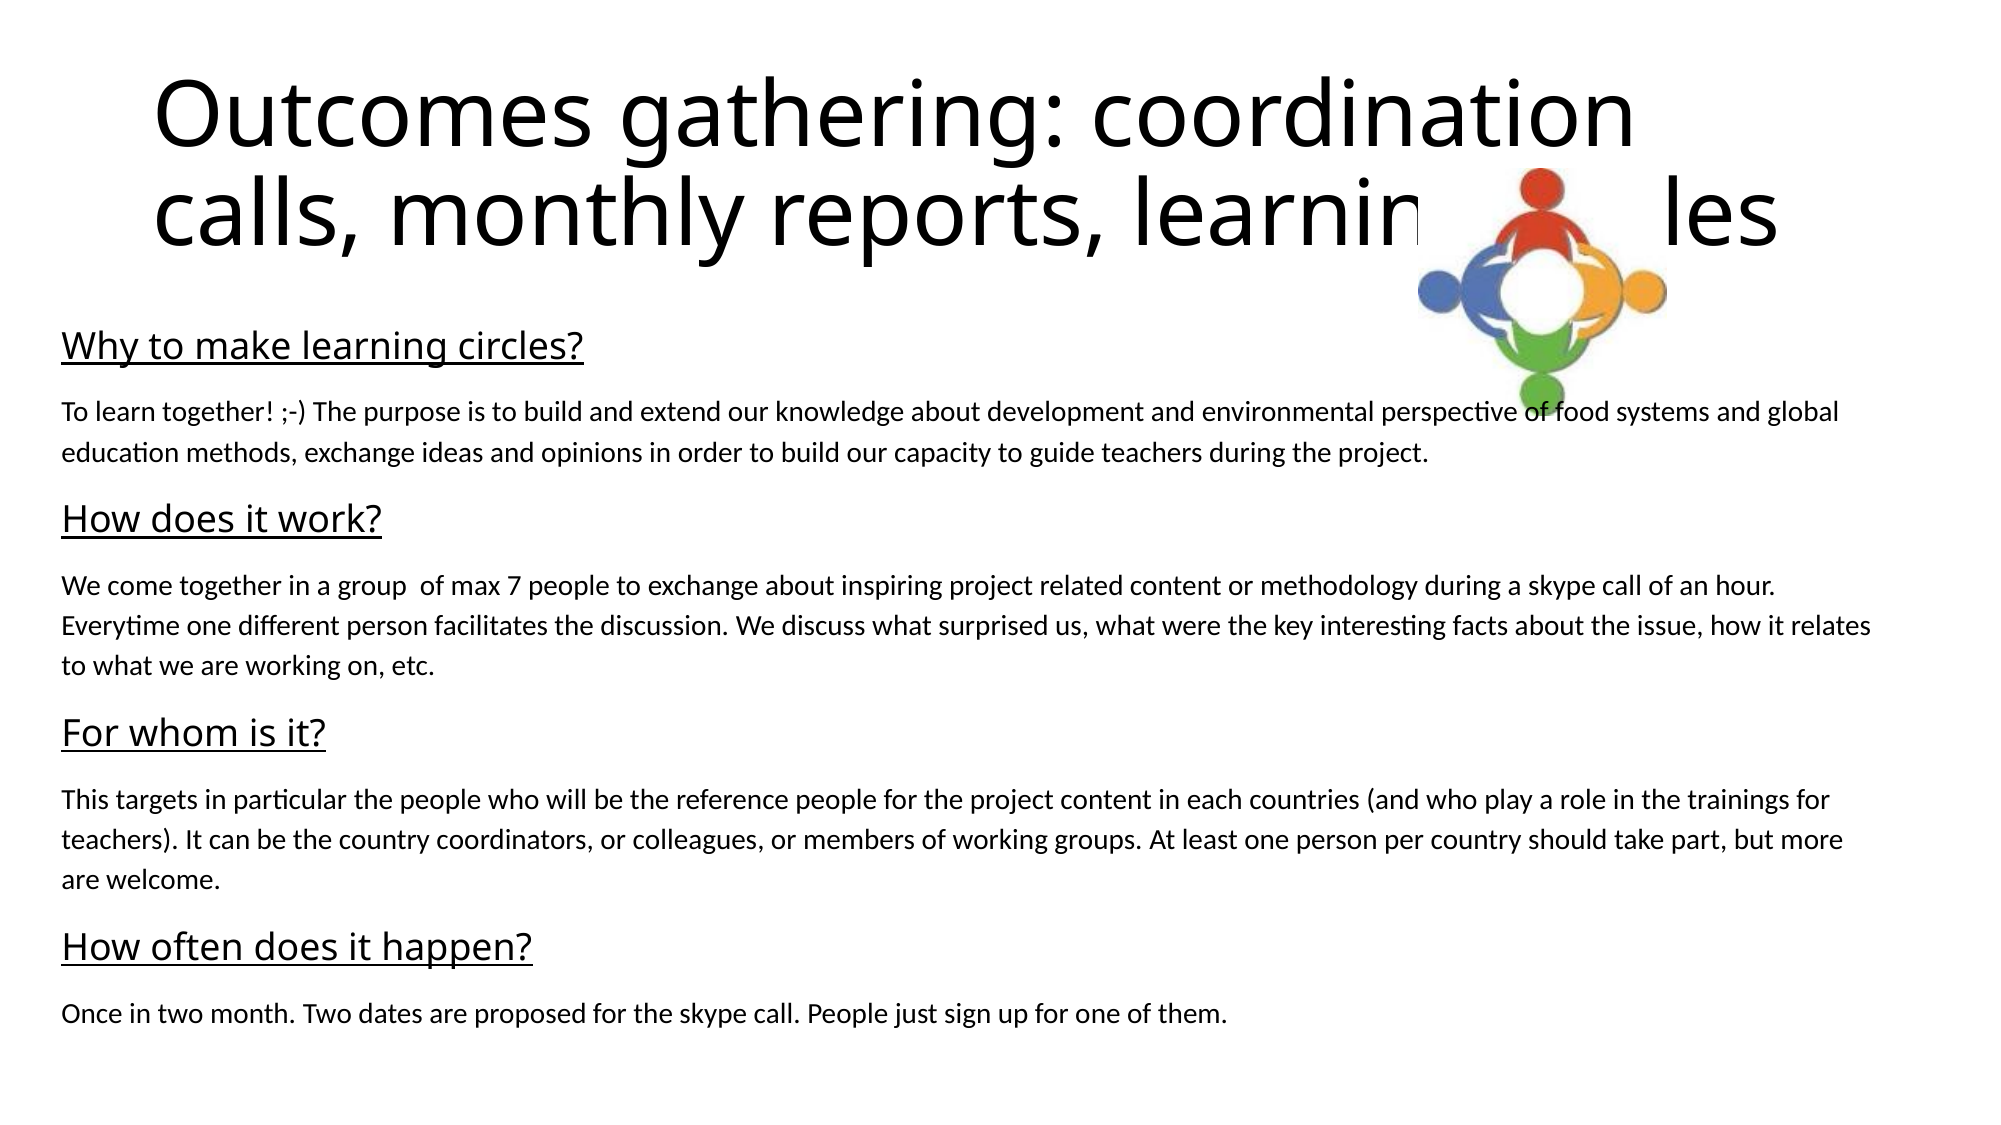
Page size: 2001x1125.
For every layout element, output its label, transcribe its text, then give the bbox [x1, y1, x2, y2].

text_box Why to make learning circles? To learn together! ;-) The purpose is to build and extend our knowledge about development and environmental perspective of food systems and global education methods, exchange ideas and opinions in order to build our capacity to guide teachers during the project. How does it work? We come together in a group of max 7 people to exchange about inspiring project related content or methodology during a skype call of an hour. Everytime one different person facilitates the discussion. We discuss what surprised us, what were the key interesting facts about the issue, how it relates to what we are working on, etc. For whom is it? This targets in particular the people who will be the reference people for the project content in each countries (and who play a role in the trainings for teachers). It can be the country coordinators, or colleagues, or members of working groups. At least one person per country should take part, but more are welcome. How often does it happen? Once in two month. Two dates are proposed for the skype call. People just sign up for one of them. [46, 0, 1895, 1037]
